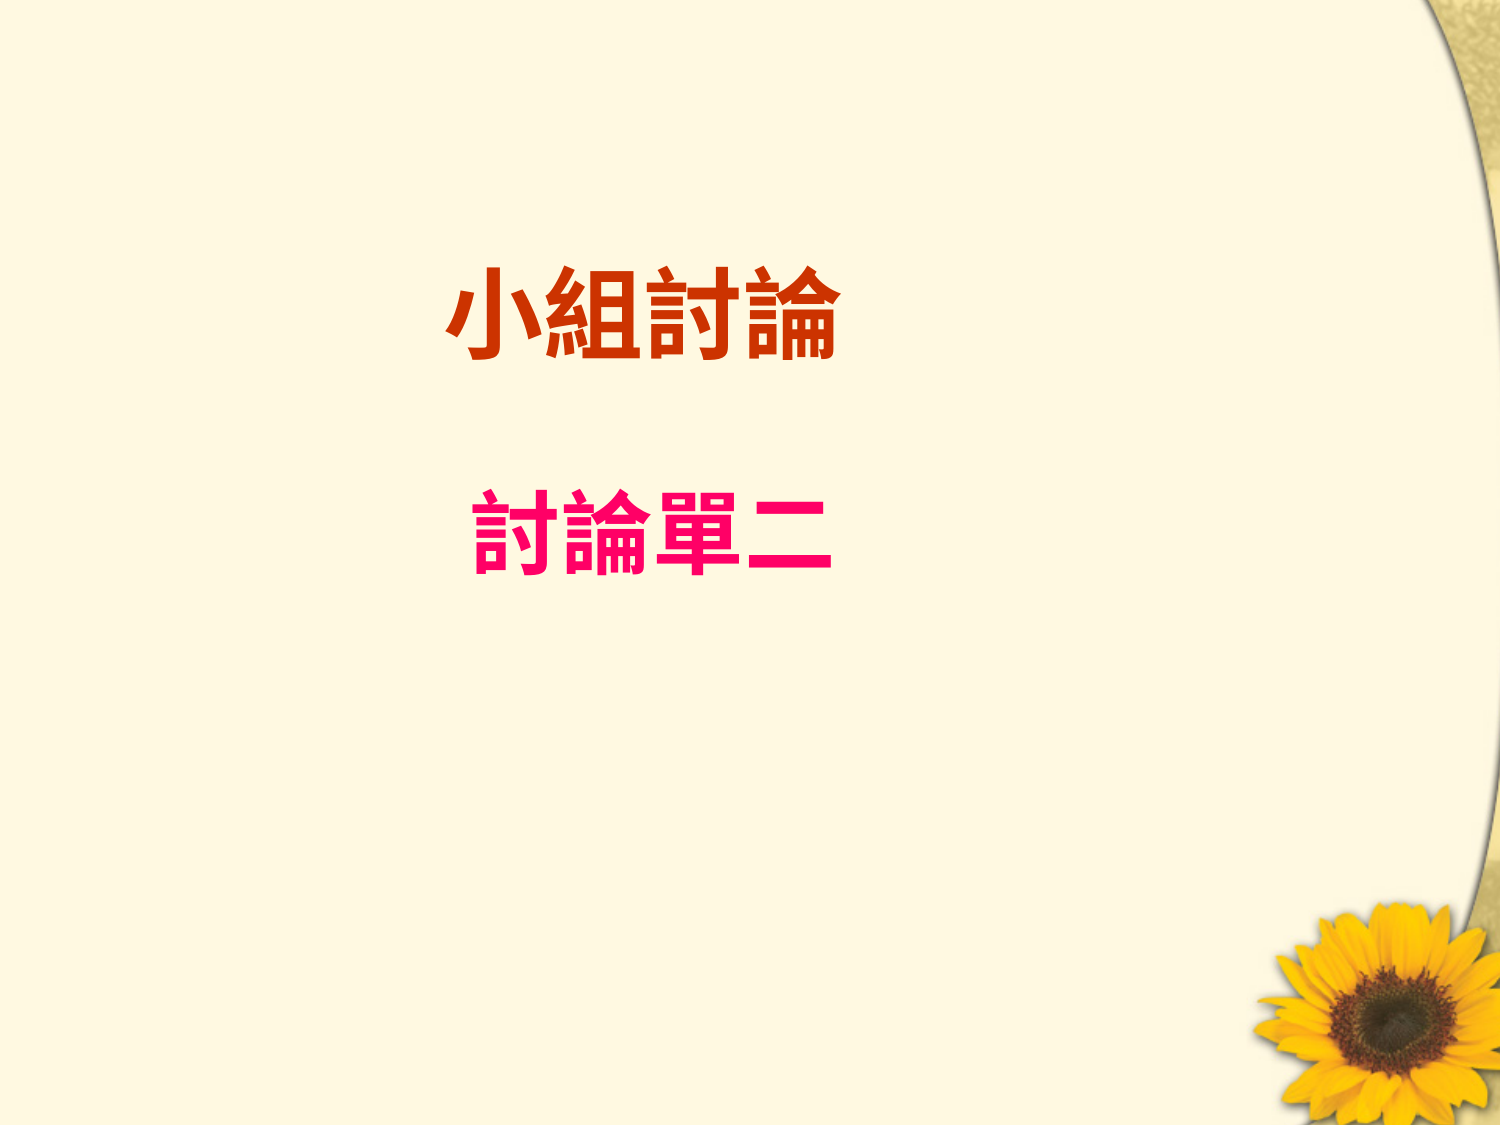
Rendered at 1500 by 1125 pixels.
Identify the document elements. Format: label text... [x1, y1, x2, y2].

title 小組討論 [159, 243, 1129, 431]
text_box 討論單二 [454, 467, 928, 593]
picture [0, 0, 1500, 1125]
